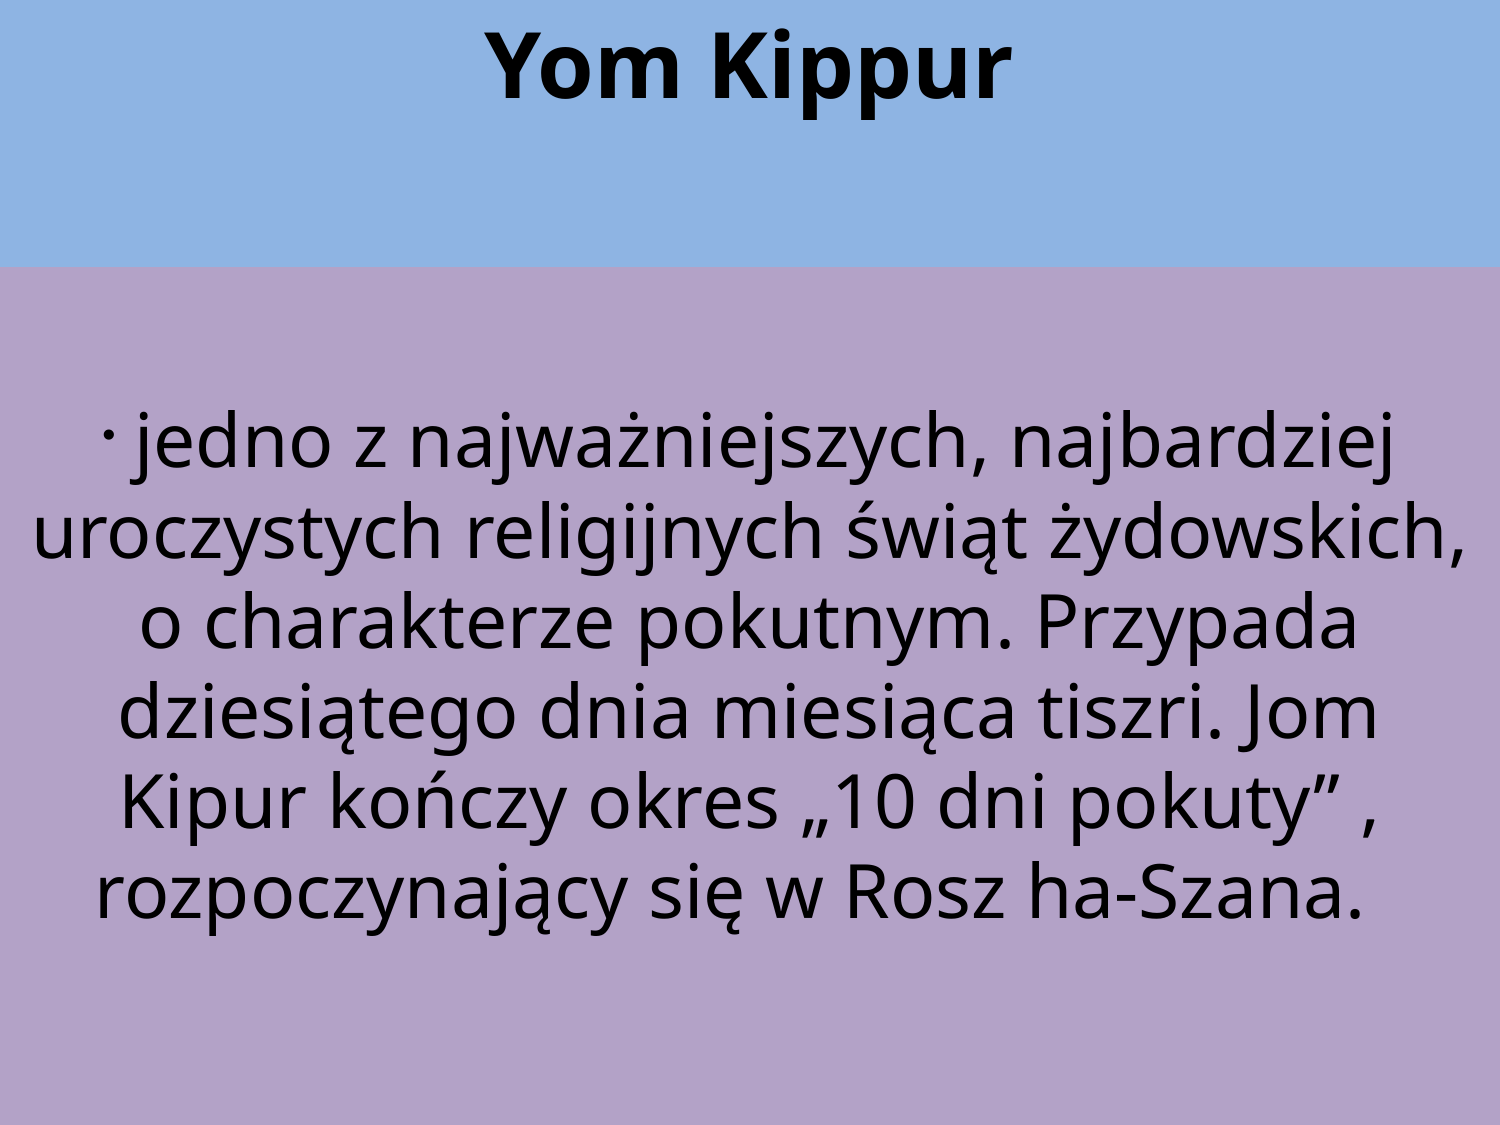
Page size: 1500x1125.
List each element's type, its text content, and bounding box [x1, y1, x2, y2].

list jedno z najważniejszych, najbardziej uroczystych religijnych świąt żydowskich, o charakterze pokutnym. Przypada dziesiątego dnia miesiąca tiszri. Jom Kipur kończy okres „10 dni pokuty” , rozpoczynający się w Rosz ha-Szana. [0, 267, 1500, 1125]
title Yom Kippur [0, 0, 1500, 267]
